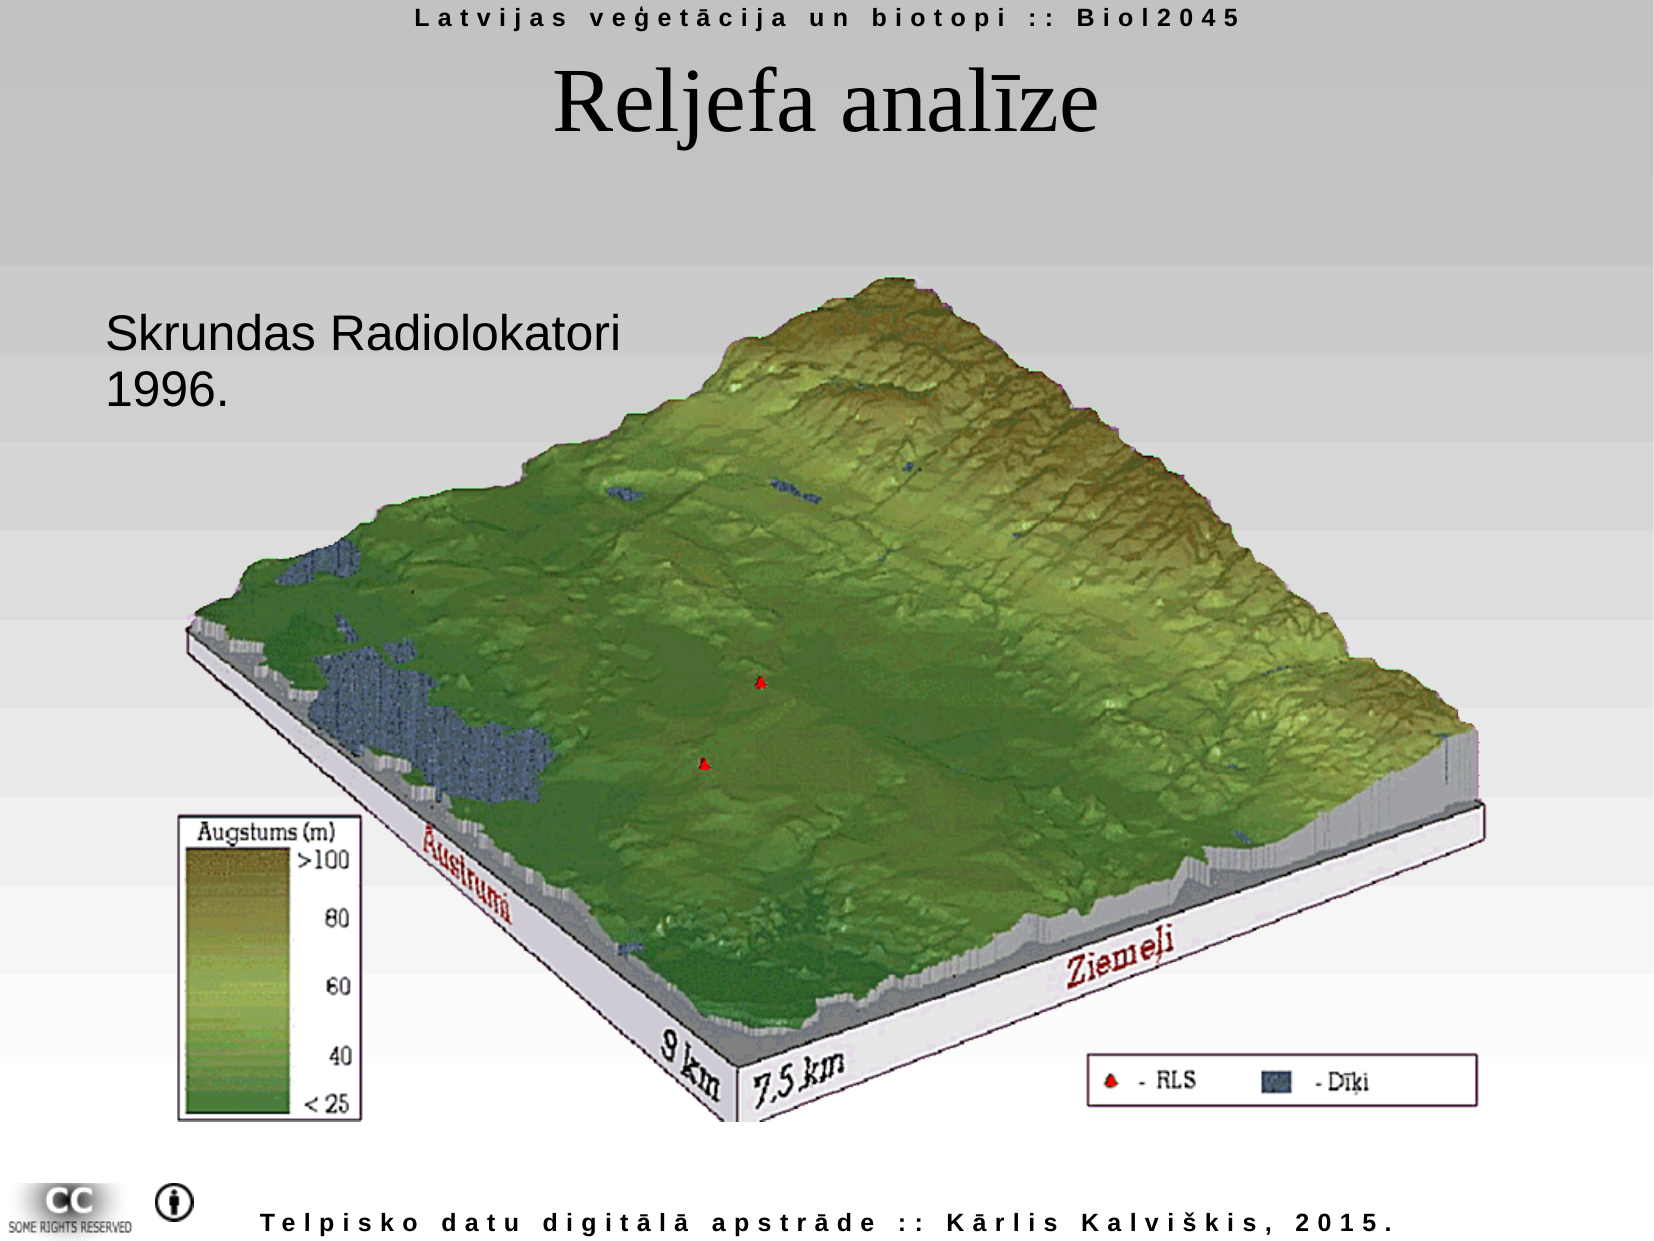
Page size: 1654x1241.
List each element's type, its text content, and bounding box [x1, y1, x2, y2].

text_box Skrundas Radiolokatori 1996. [105, 305, 622, 418]
title Reljefa analīze [29, 49, 1625, 296]
picture [0, 0, 1654, 1241]
